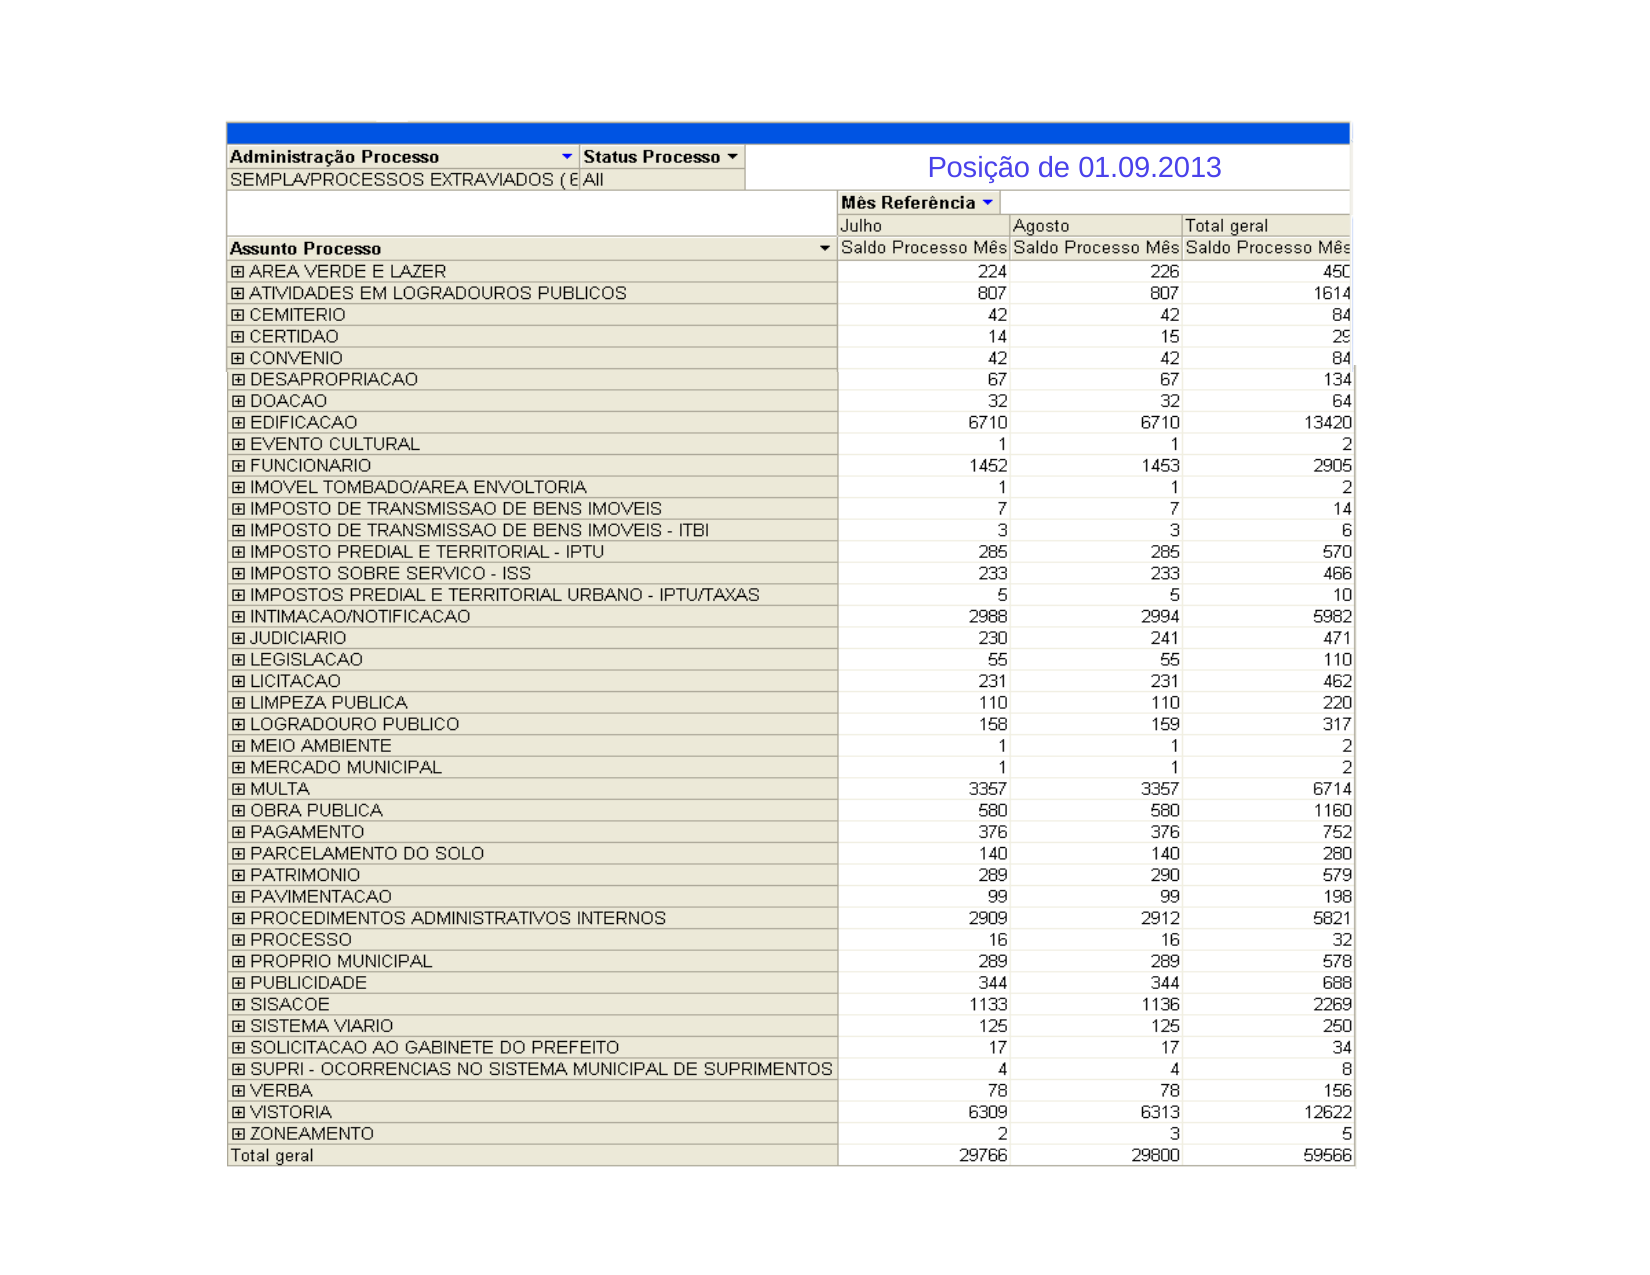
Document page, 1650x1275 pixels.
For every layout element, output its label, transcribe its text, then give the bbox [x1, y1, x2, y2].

text_box Posição de 01.09.2013 [925, 146, 1226, 186]
text_box [223, 118, 1357, 1169]
